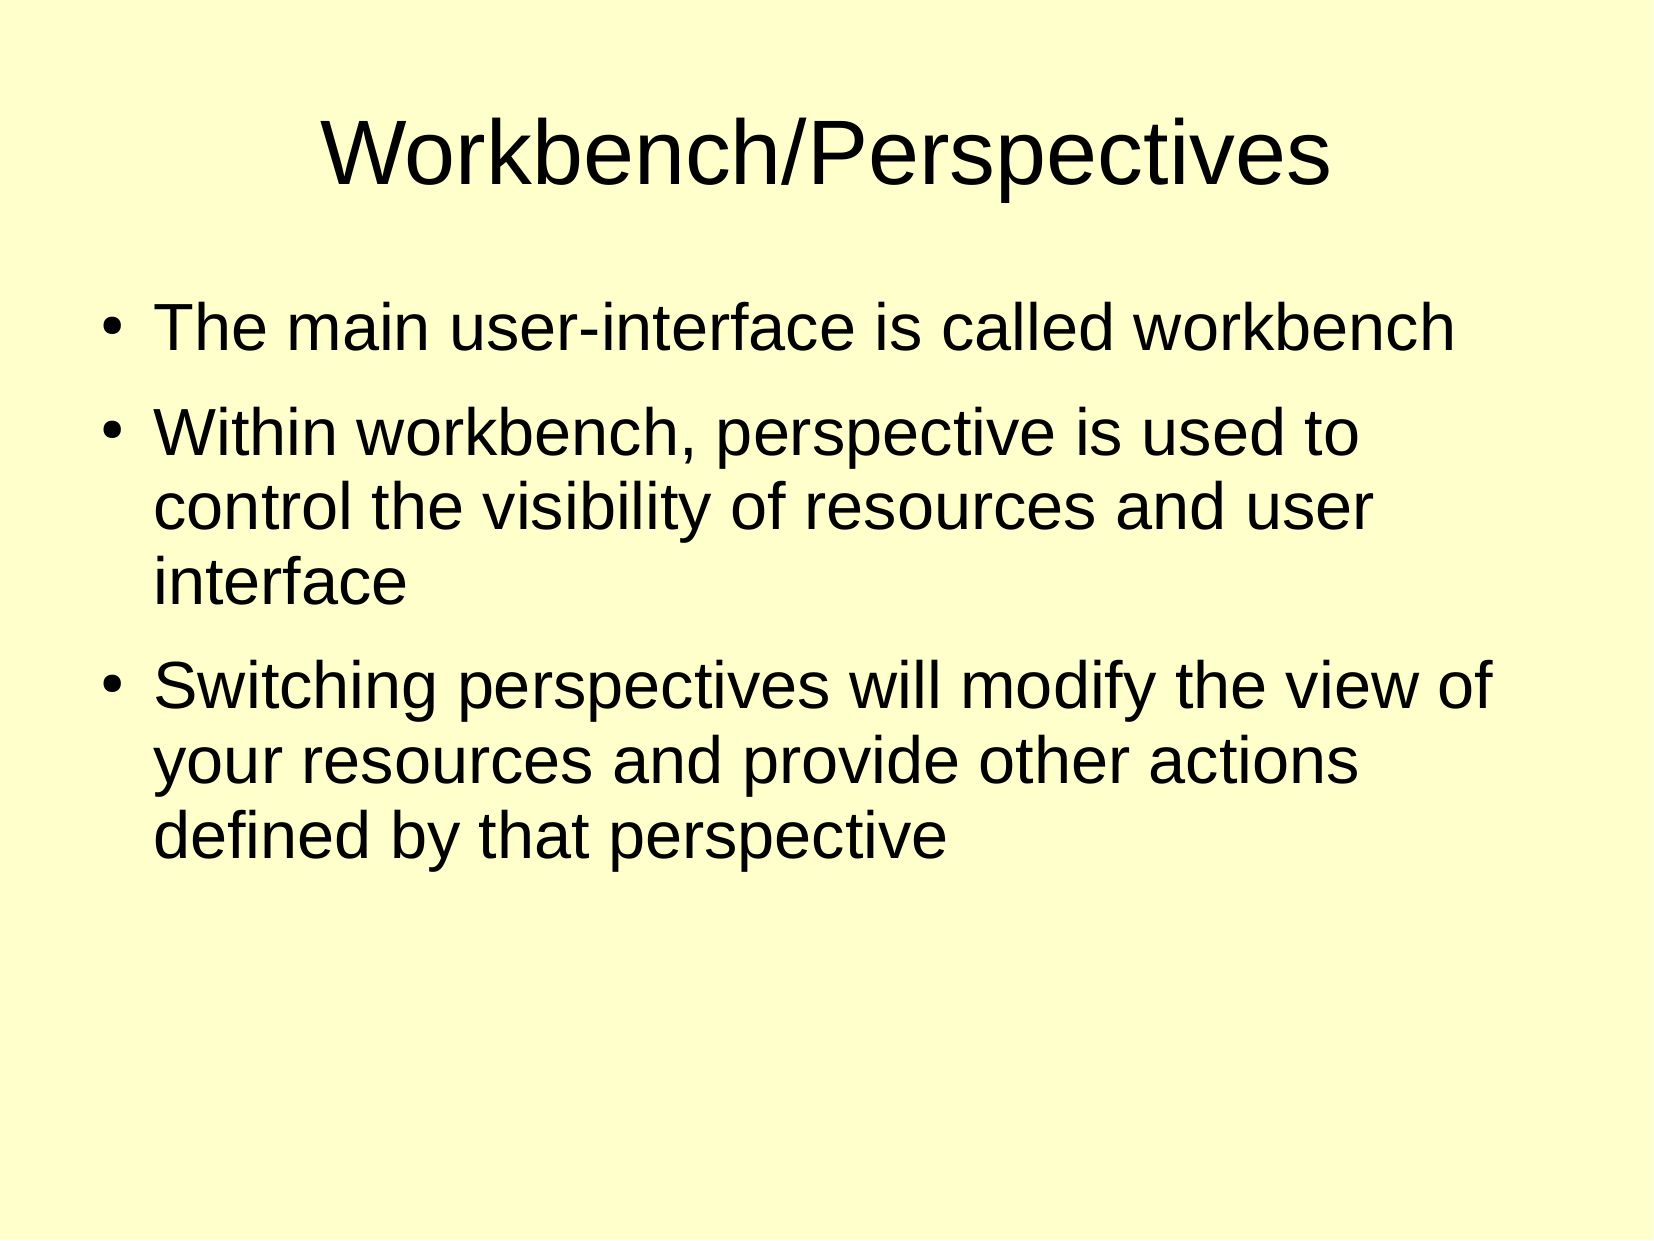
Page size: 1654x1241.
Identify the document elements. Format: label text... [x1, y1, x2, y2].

list The main user-interface is called workbench Within workbench, perspective is used to control the visibility of resources and user interface Switching perspectives will modify the view of your resources and provide other actions defined by that perspective [82, 290, 1571, 1109]
title Workbench/Perspectives [82, 56, 1571, 250]
